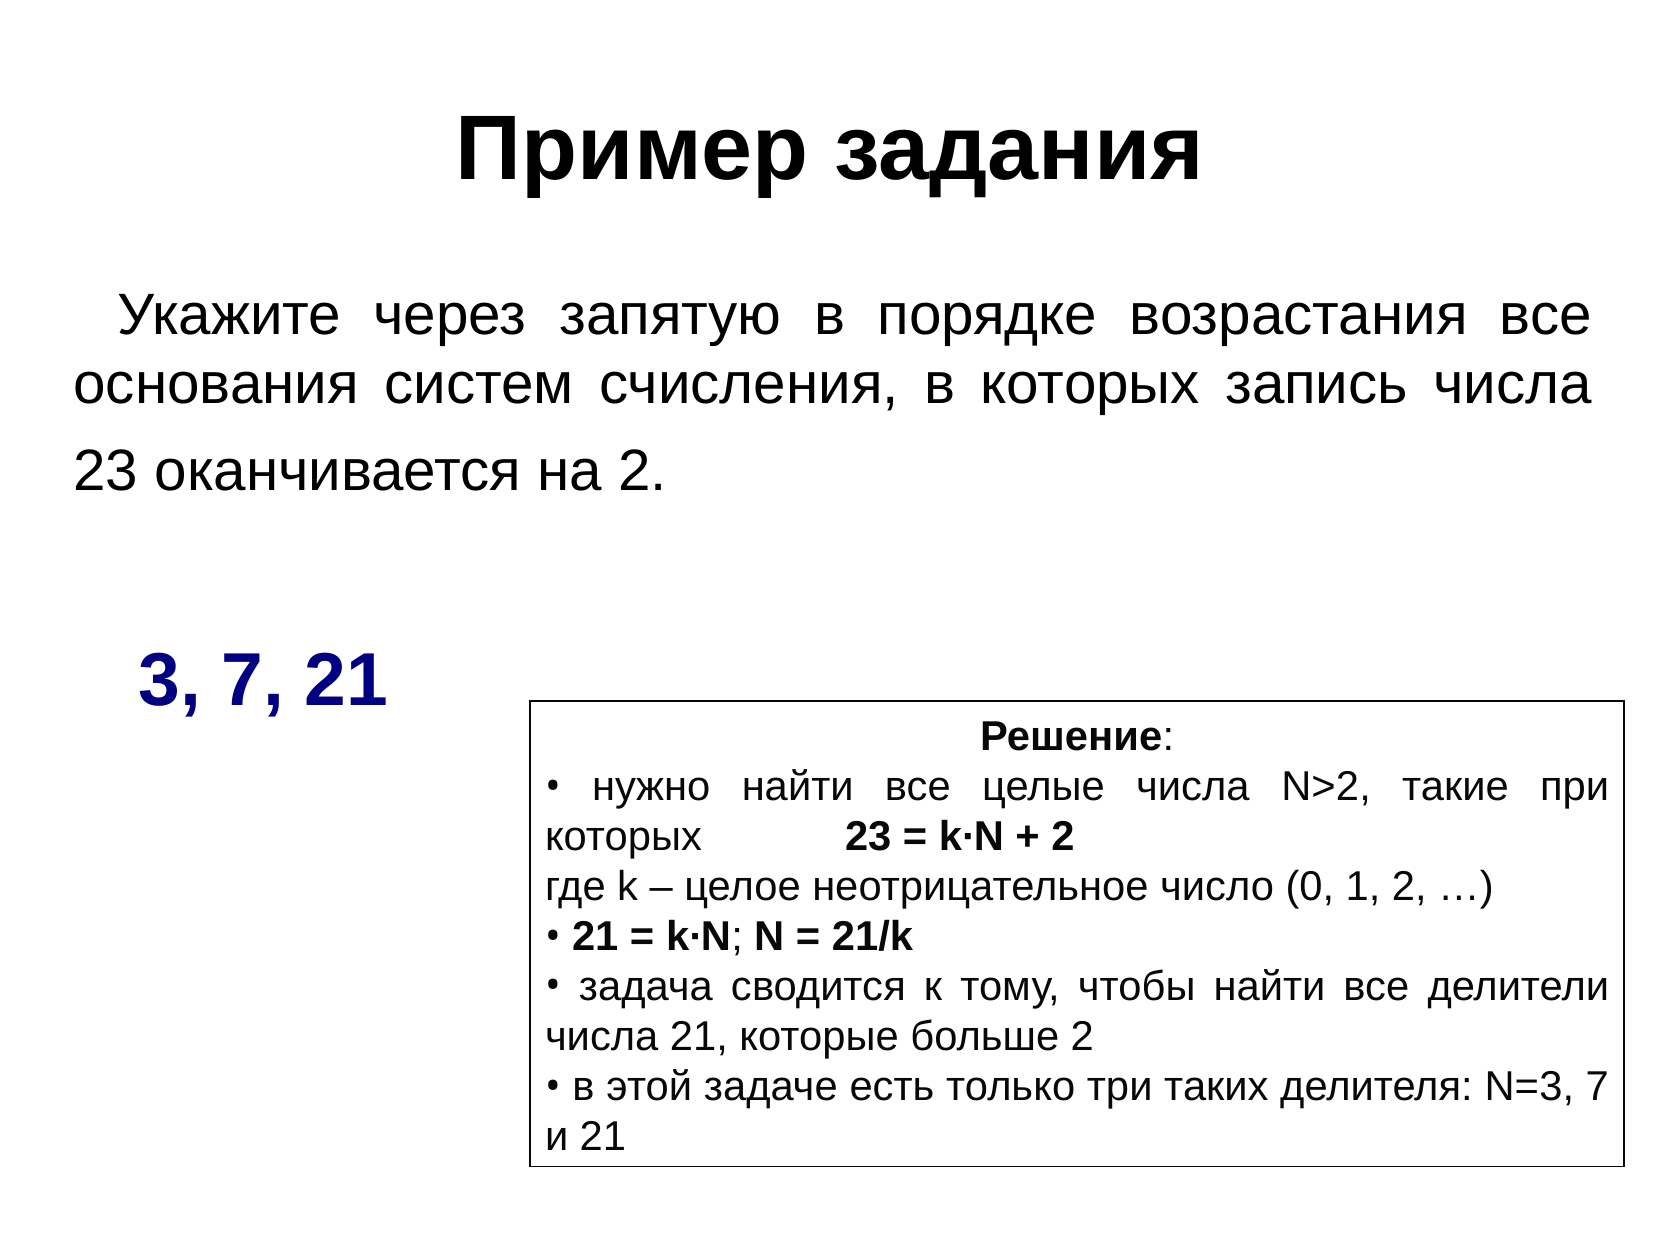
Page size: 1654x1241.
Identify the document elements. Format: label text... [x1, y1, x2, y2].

title Пример задания [82, 68, 1571, 268]
text_box Решение: нужно найти все целые числа N>2, такие при которых 23 = k∙N + 2 где k – целое неотрицательное число (0, 1, 2, …) 21 = k∙N; N = 21/k задача сводится к тому, чтобы найти все делители числа 21, которые больше 2 в этой задаче есть только три таких делителя: N=3, 7 и 21 [530, 700, 1624, 1167]
text_box Укажите через запятую в порядке возрастания все основания систем счисления, в которых запись числа 23 оканчивается на 2. 3, 7, 21 [58, 268, 1609, 1194]
